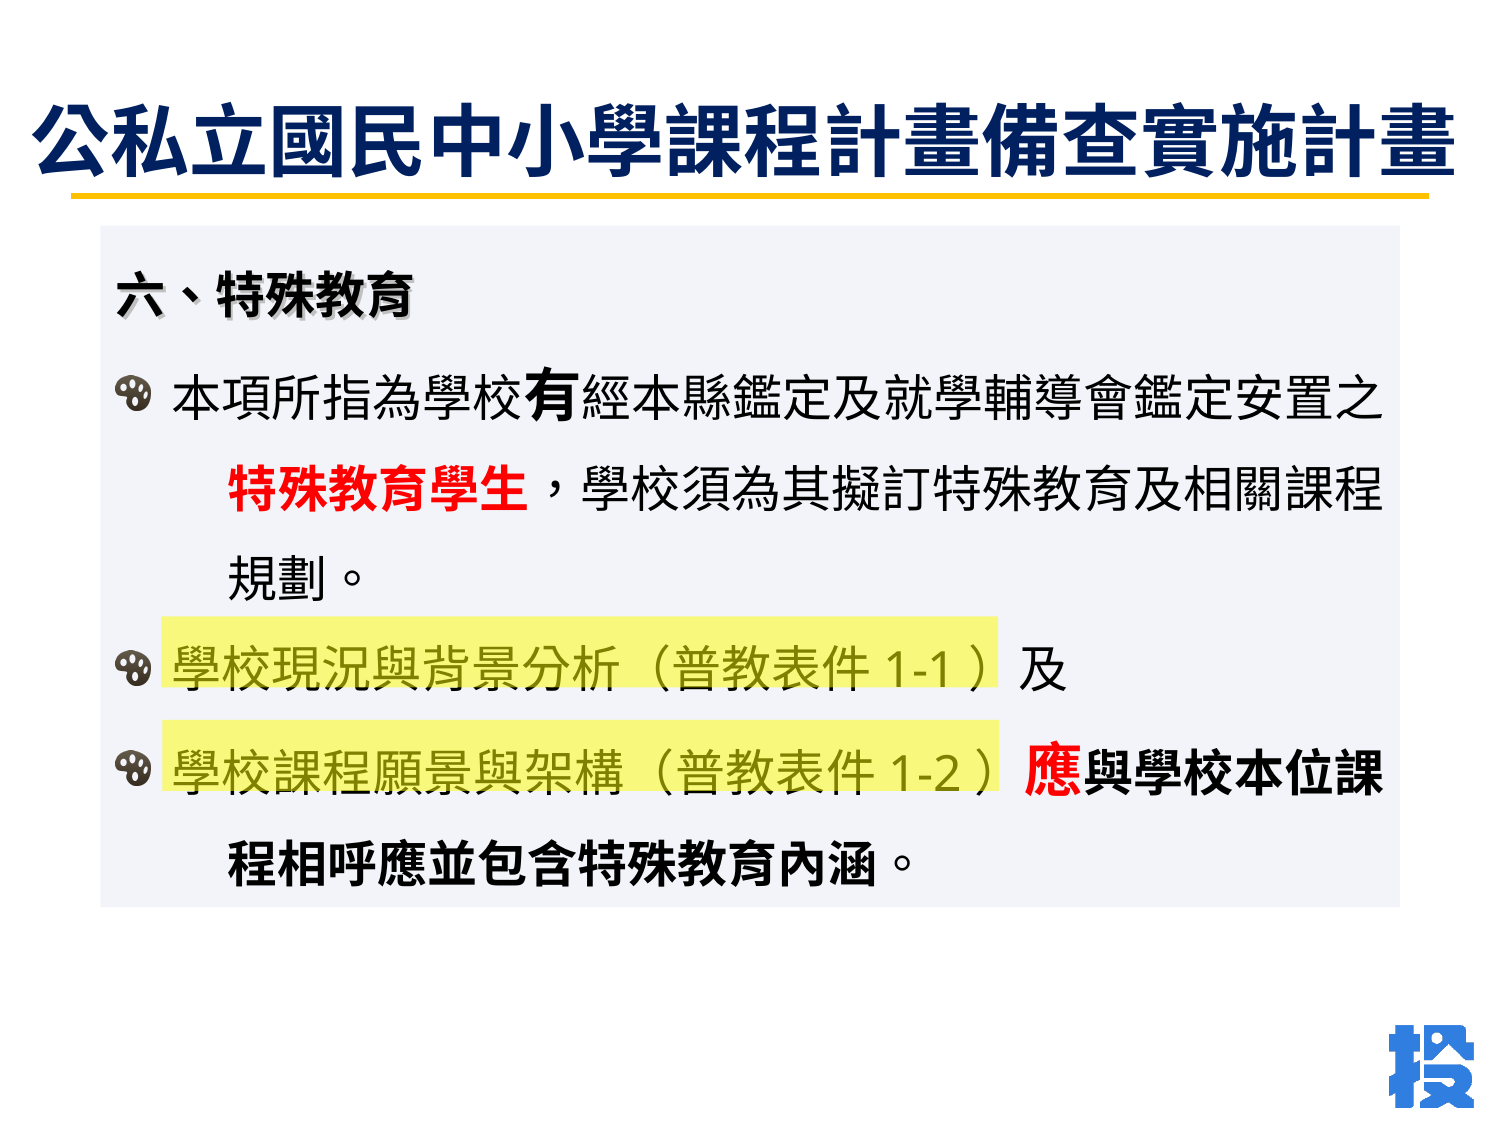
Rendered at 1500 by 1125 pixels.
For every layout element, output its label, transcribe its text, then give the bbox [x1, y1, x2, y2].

text_box 六、特殊教育 本項所指為學校有經本縣鑑定及就學輔導會鑑定安置之特殊教育學生，學校須為其擬訂特殊教育及相關課程規劃。 學校現況與背景分析（普教表件1-1）及 學校課程願景與架構（普教表件1-2）應與學校本位課程相呼應並包含特殊教育內涵。 [100, 225, 1400, 908]
text_box [161, 616, 998, 687]
text_box [162, 720, 999, 791]
title 公私立國民中小學課程計畫備查實施計畫 [5, 45, 1483, 233]
picture [1362, 997, 1500, 1125]
